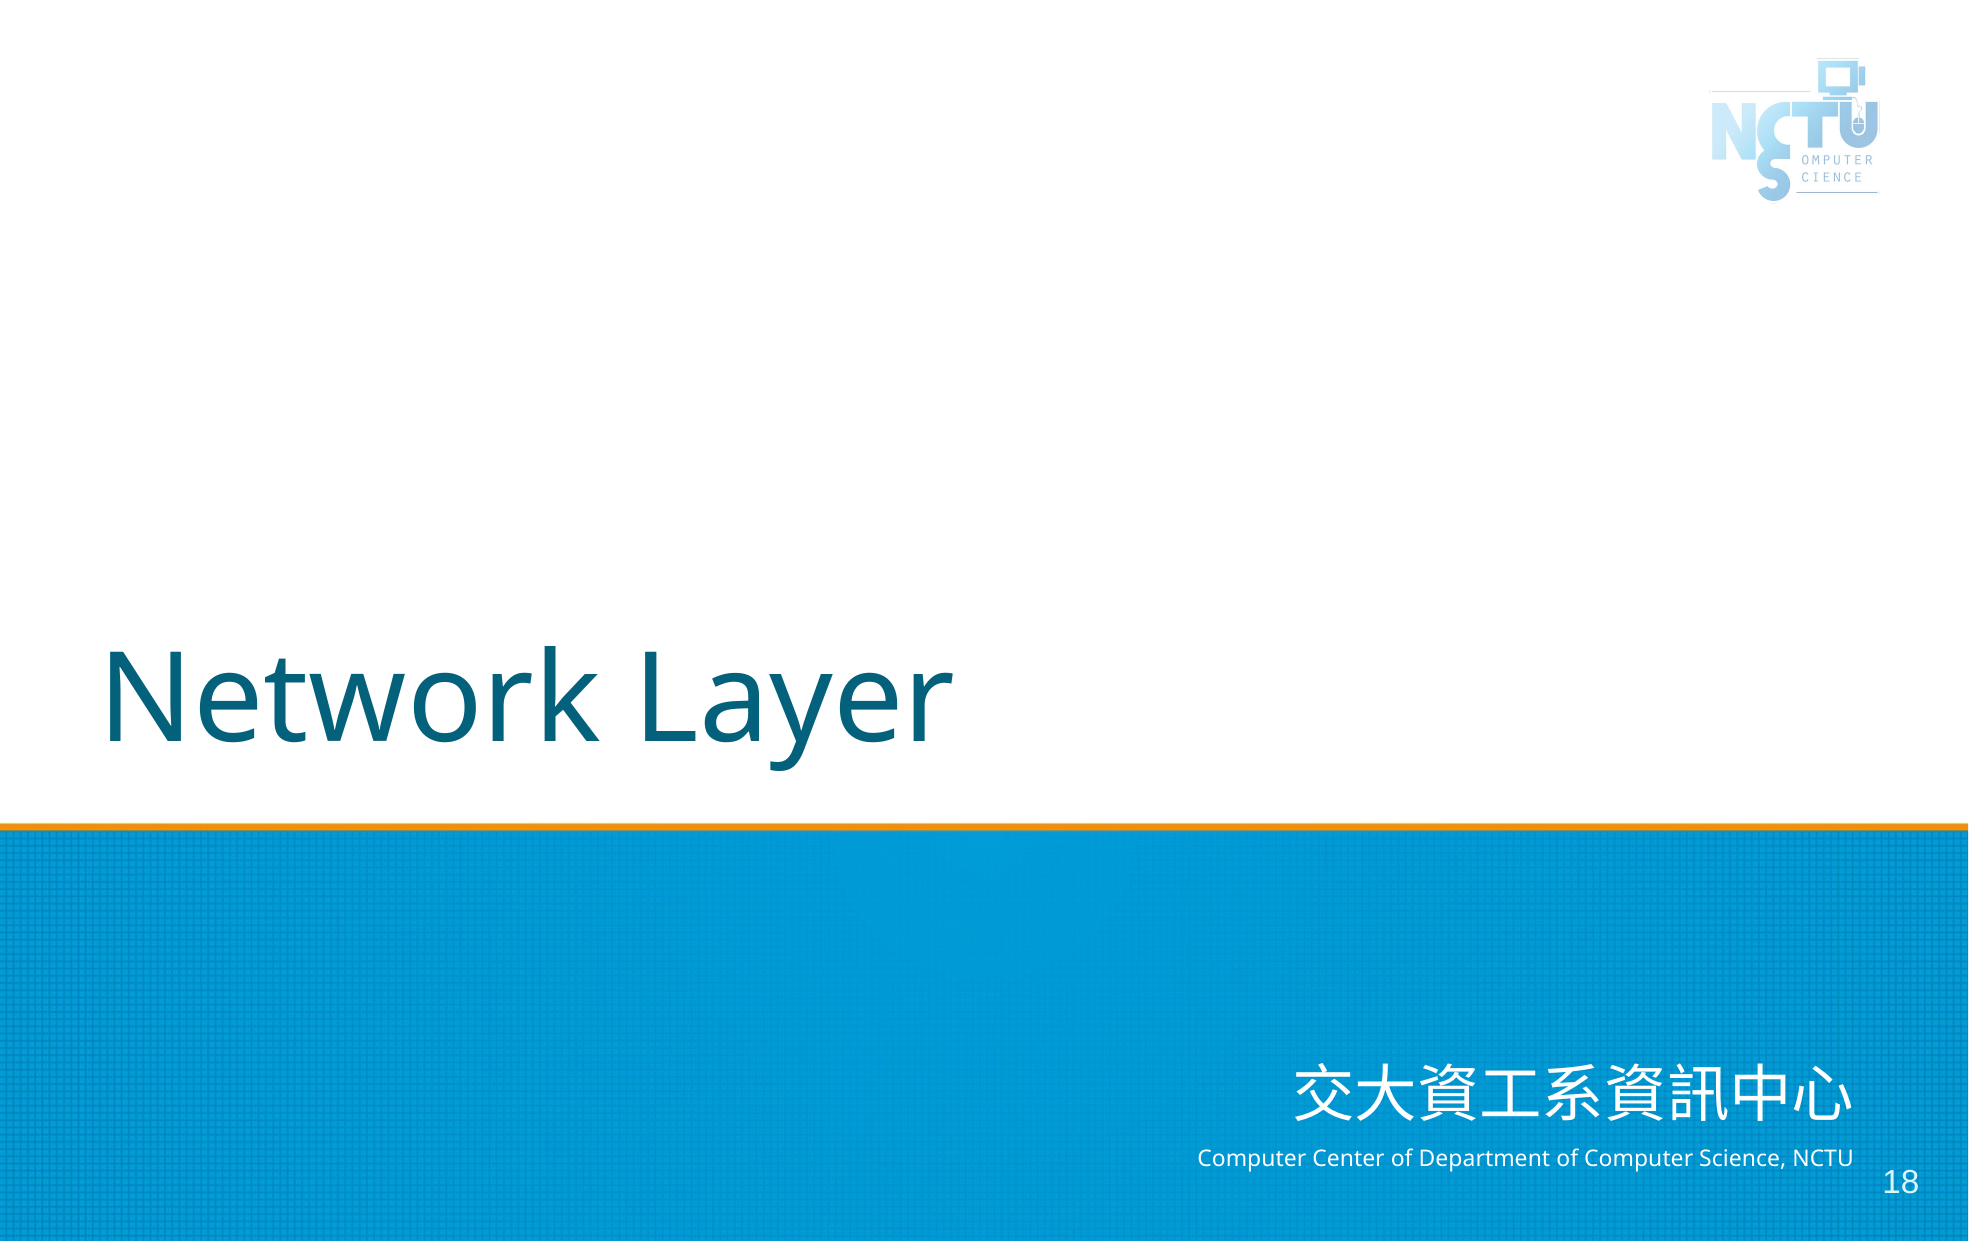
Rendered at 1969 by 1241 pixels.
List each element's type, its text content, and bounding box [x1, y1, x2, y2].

slide_number <number> [1841, 1145, 1960, 1241]
picture [0, 0, 1969, 832]
title Network Layer [98, 559, 1870, 767]
